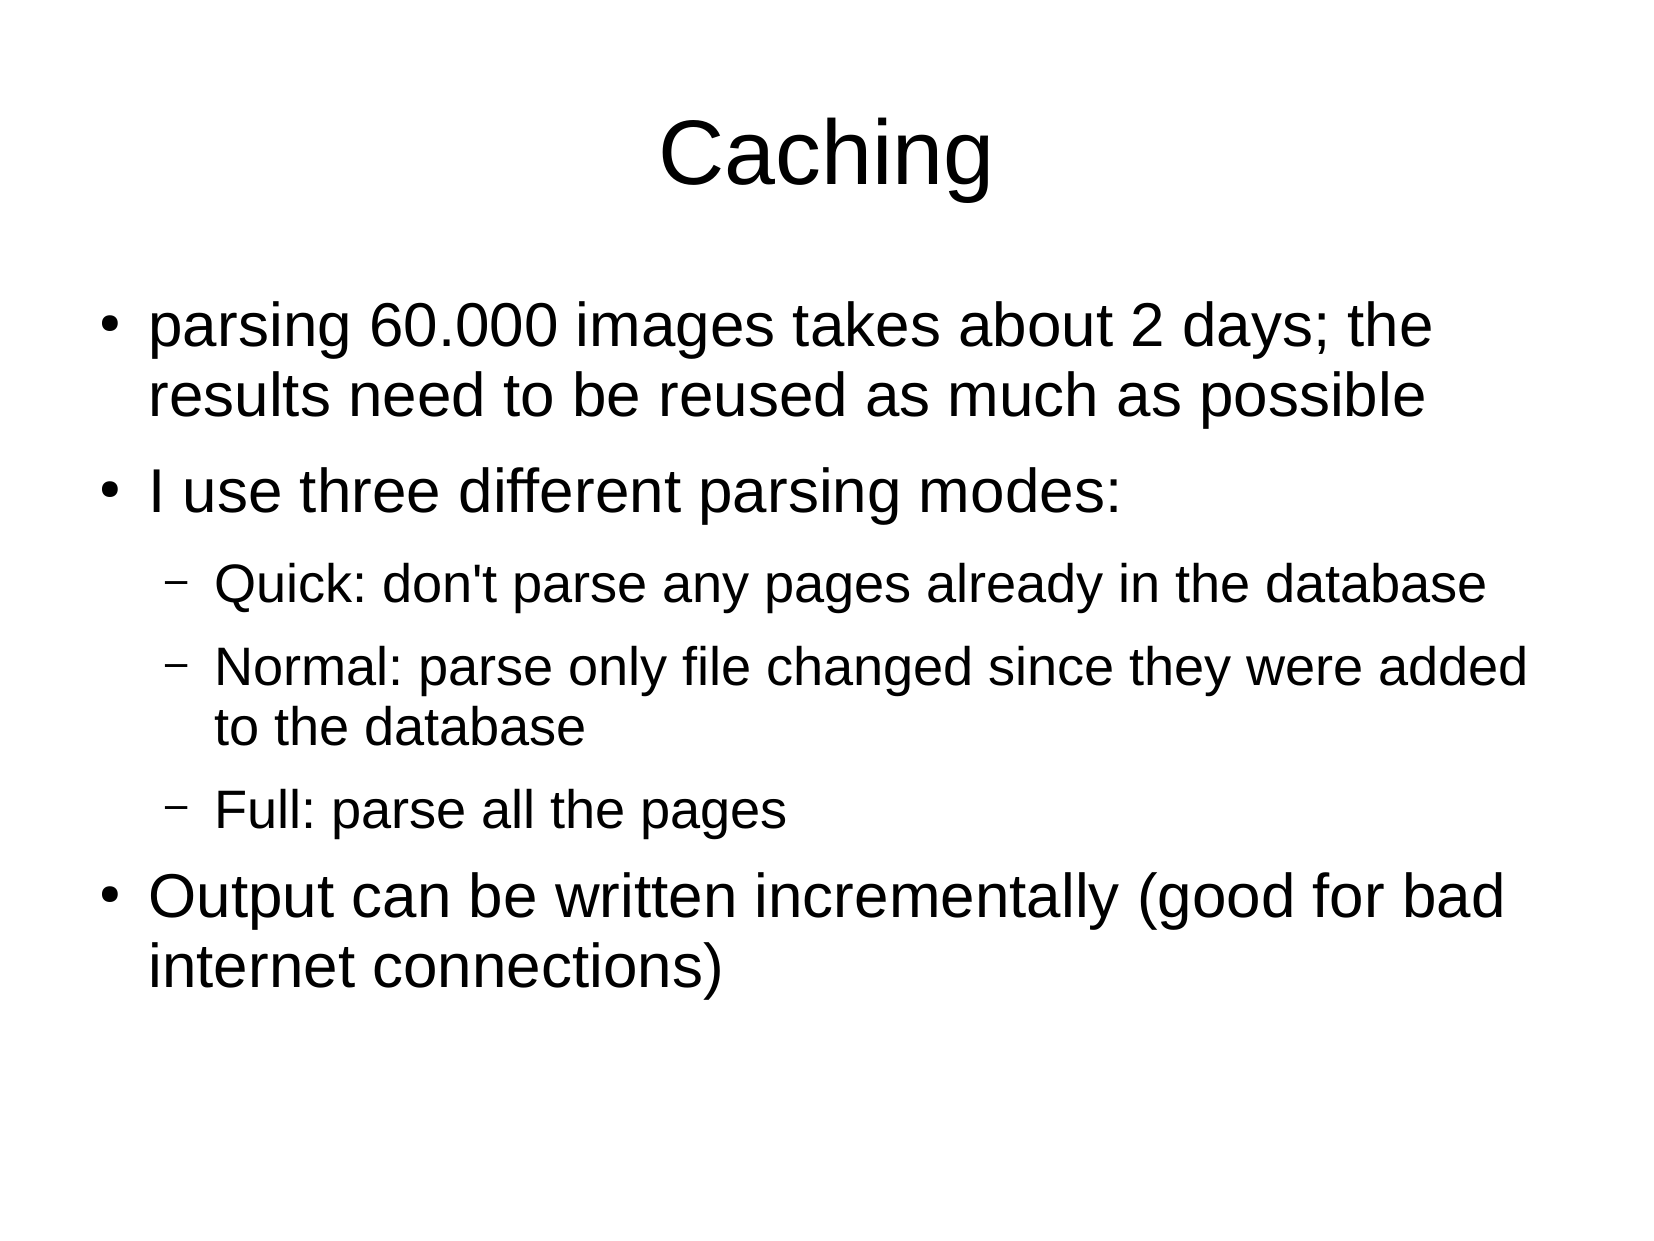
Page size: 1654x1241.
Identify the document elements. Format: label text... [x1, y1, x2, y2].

title Caching [82, 49, 1571, 257]
list parsing 60.000 images takes about 2 days; the results need to be reused as much as possible I use three different parsing modes: Quick: don't parse any pages already in the database Normal: parse only file changed since they were added to the database Full: parse all the pages Output can be written incrementally (good for bad internet connections) [82, 290, 1571, 1010]
